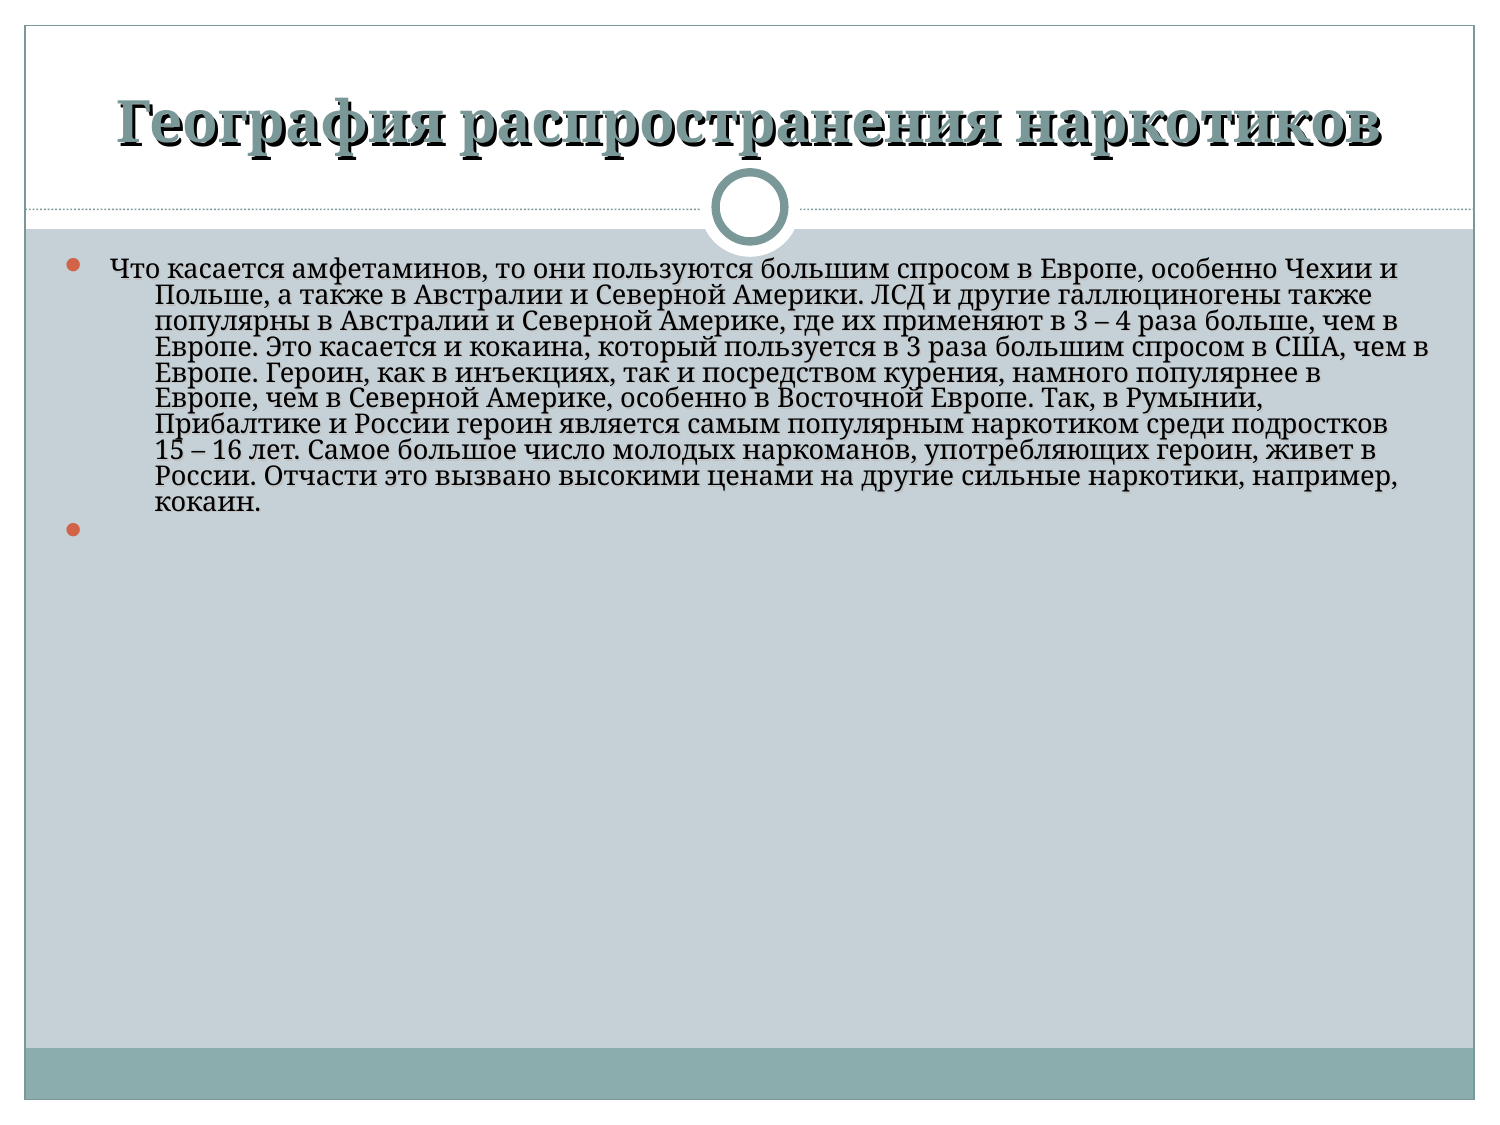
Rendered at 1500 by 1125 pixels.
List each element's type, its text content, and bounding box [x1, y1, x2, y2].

list Что касается амфетаминов, то они пользуются большим спросом в Европе, особенно Чехии и Польше, а также в Австралии и Северной Америки. ЛСД и другие галлюциногены также популярны в Австралии и Северной Америке, где их применяют в 3 – 4 раза больше, чем в Европе. Это касается и кокаина, который пользуется в 3 раза большим спросом в США, чем в Европе. Героин, как в инъекциях, так и посредством курения, намного популярнее в Европе, чем в Северной Америке, особенно в Восточной Европе. Так, в Румынии, Прибалтике и России героин является самым популярным наркотиком среди подростков 15 – 16 лет. Самое большое число молодых наркоманов, употребляющих героин, живет в России. Отчасти это вызвано высокими ценами на другие сильные наркотики, например, кокаин. [49, 250, 1445, 1001]
title География распространения наркотиков [49, 37, 1450, 162]
